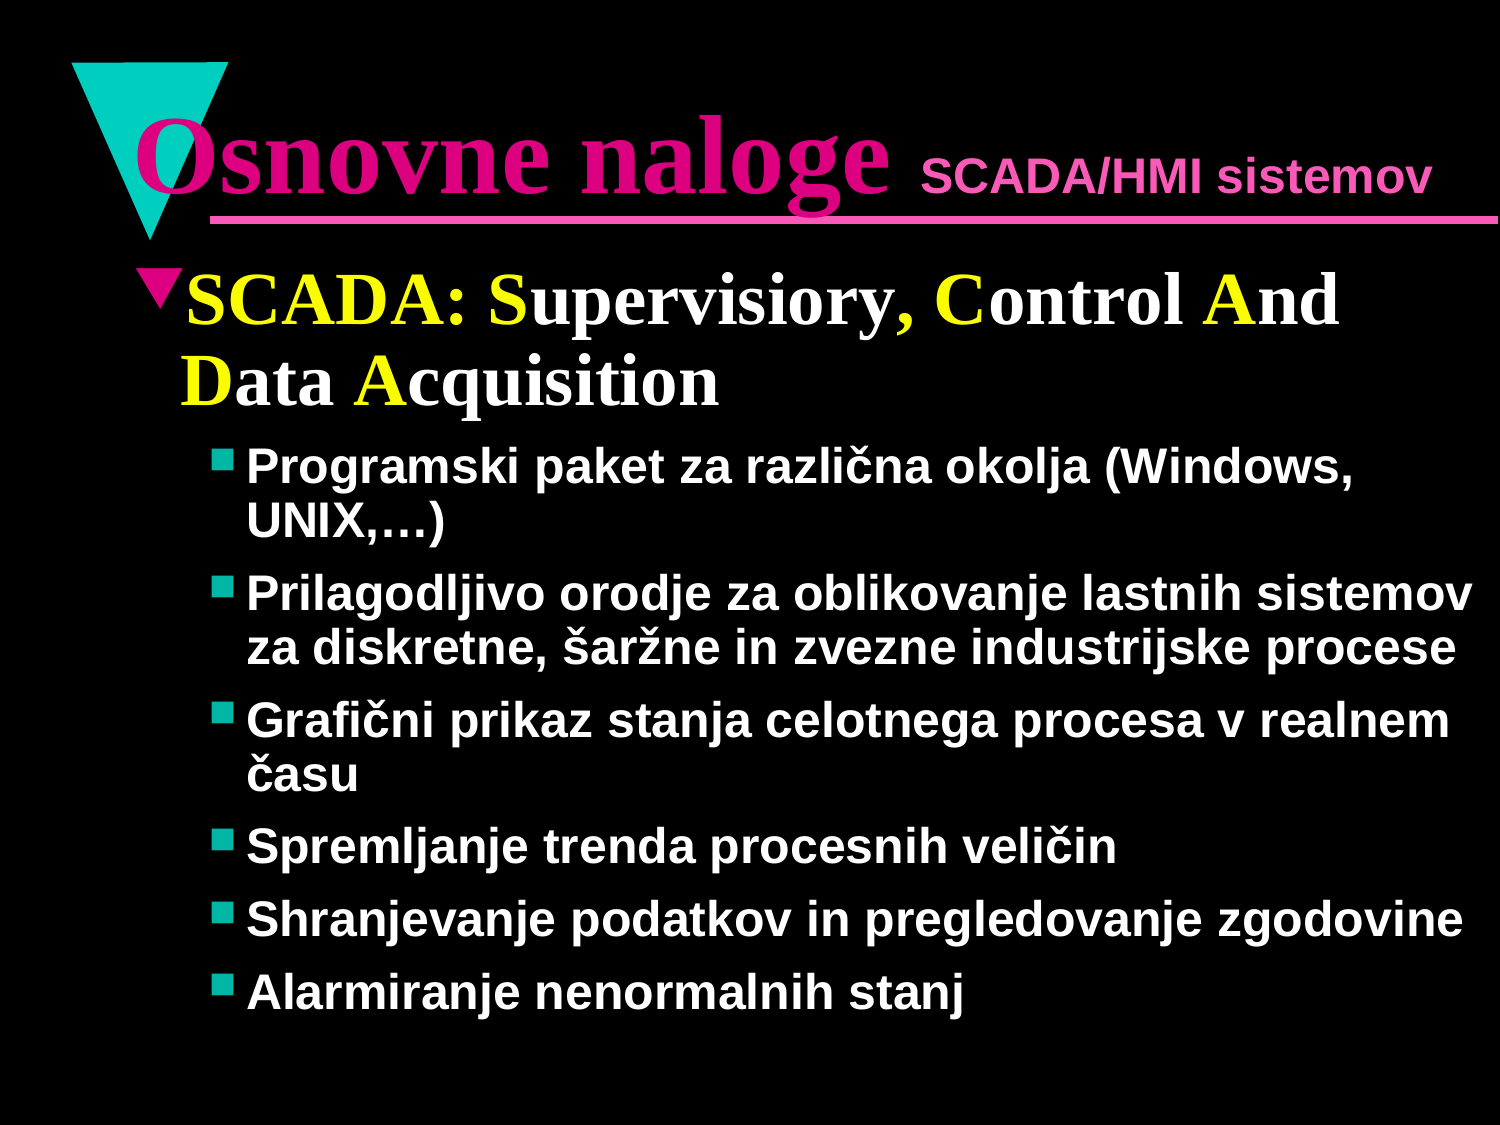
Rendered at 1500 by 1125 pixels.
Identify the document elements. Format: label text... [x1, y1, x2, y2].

list SCADA: Supervisiory, Control And Data Acquisition Programski paket za različna okolja (Windows, UNIX,…) Prilagodljivo orodje za oblikovanje lastnih sistemov za diskretne, šaržne in zvezne industrijske procese Grafični prikaz stanja celotnega procesa v realnem času Spremljanje trenda procesnih veličin Shranjevanje podatkov in pregledovanje zgodovine Alarmiranje nenormalnih stanj [118, 252, 1498, 1125]
title Osnovne naloge SCADA/HMI sistemov [117, 63, 1500, 251]
